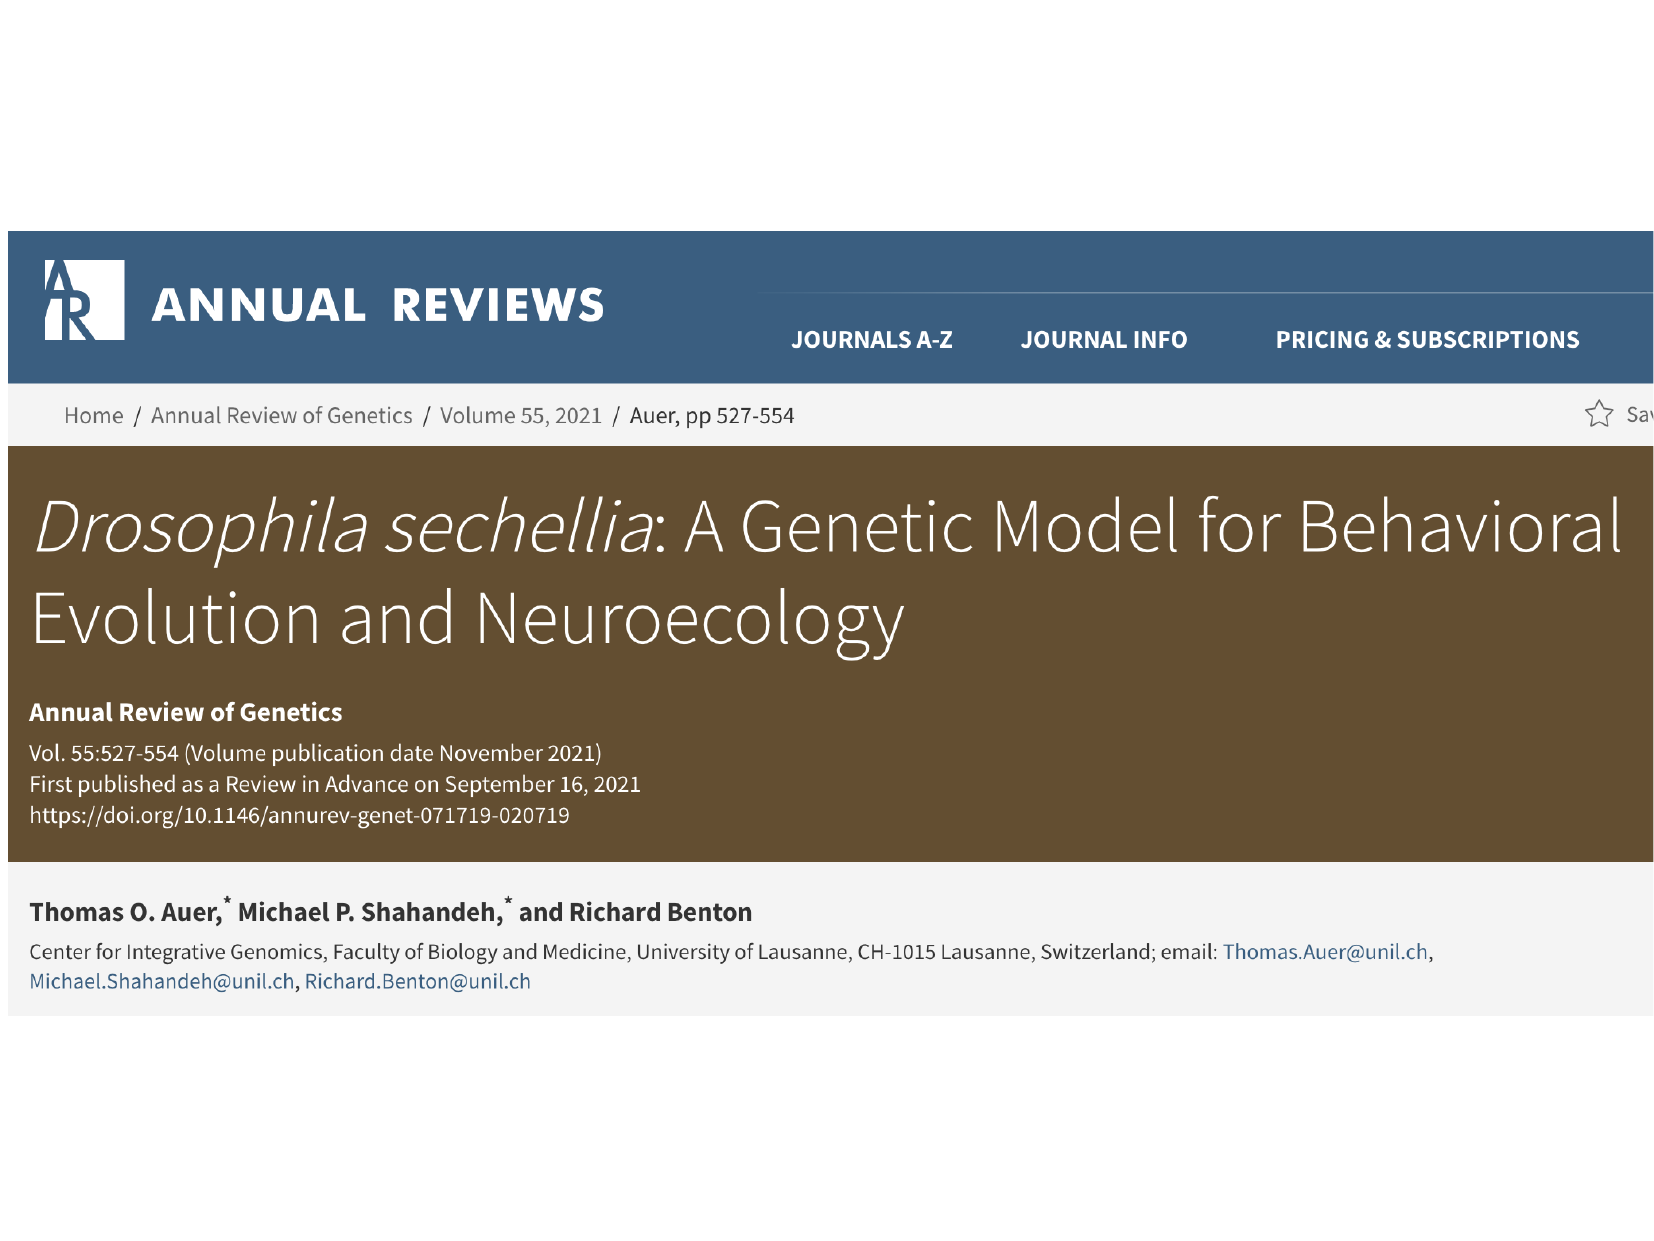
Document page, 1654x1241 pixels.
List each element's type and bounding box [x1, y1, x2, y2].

picture [8, 231, 1654, 1016]
